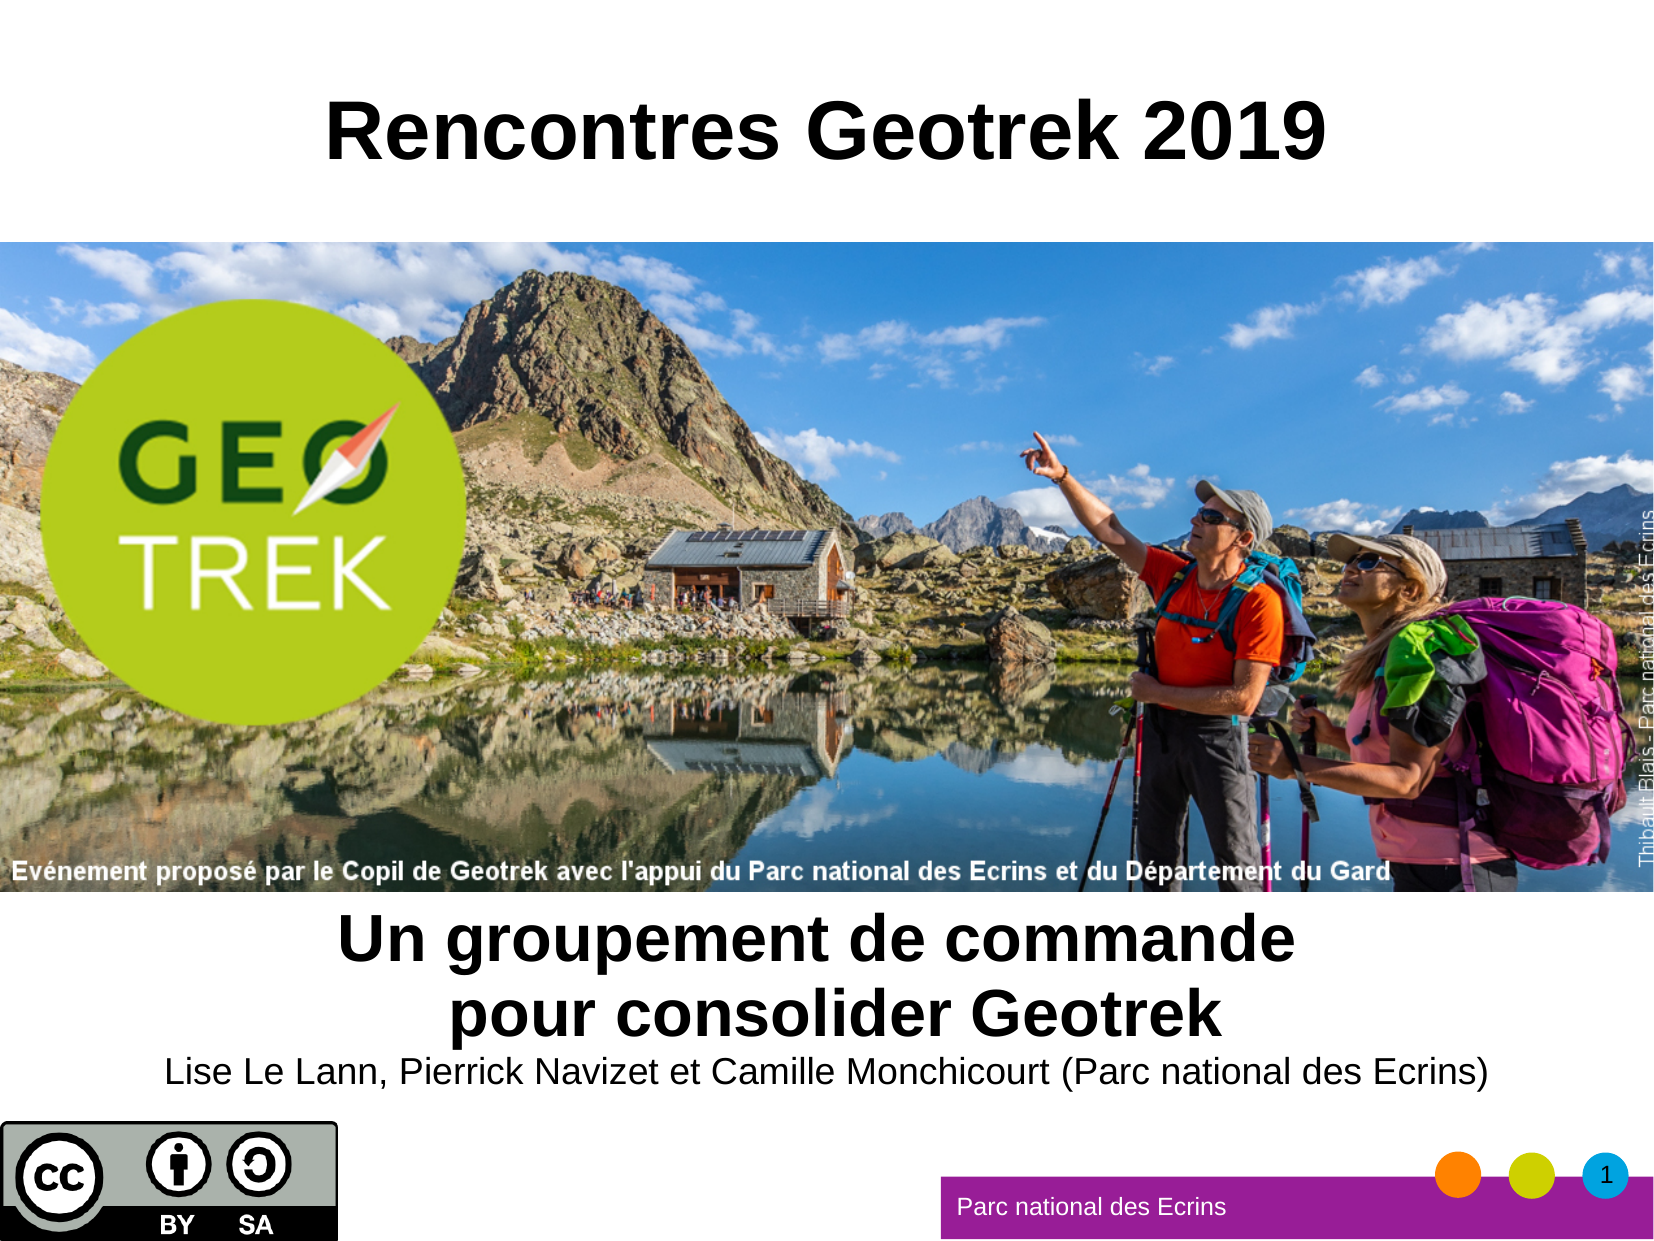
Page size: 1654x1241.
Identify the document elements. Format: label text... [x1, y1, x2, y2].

picture [0, 1121, 338, 1241]
title Un groupement de commande pour consolider Geotrek Lise Le Lann, Pierrick Navizet et Camille Monchicourt (Parc national des Ecrins) [0, 900, 1654, 1093]
title Rencontres Geotrek 2019 [0, 0, 1654, 178]
picture [0, 242, 1654, 892]
